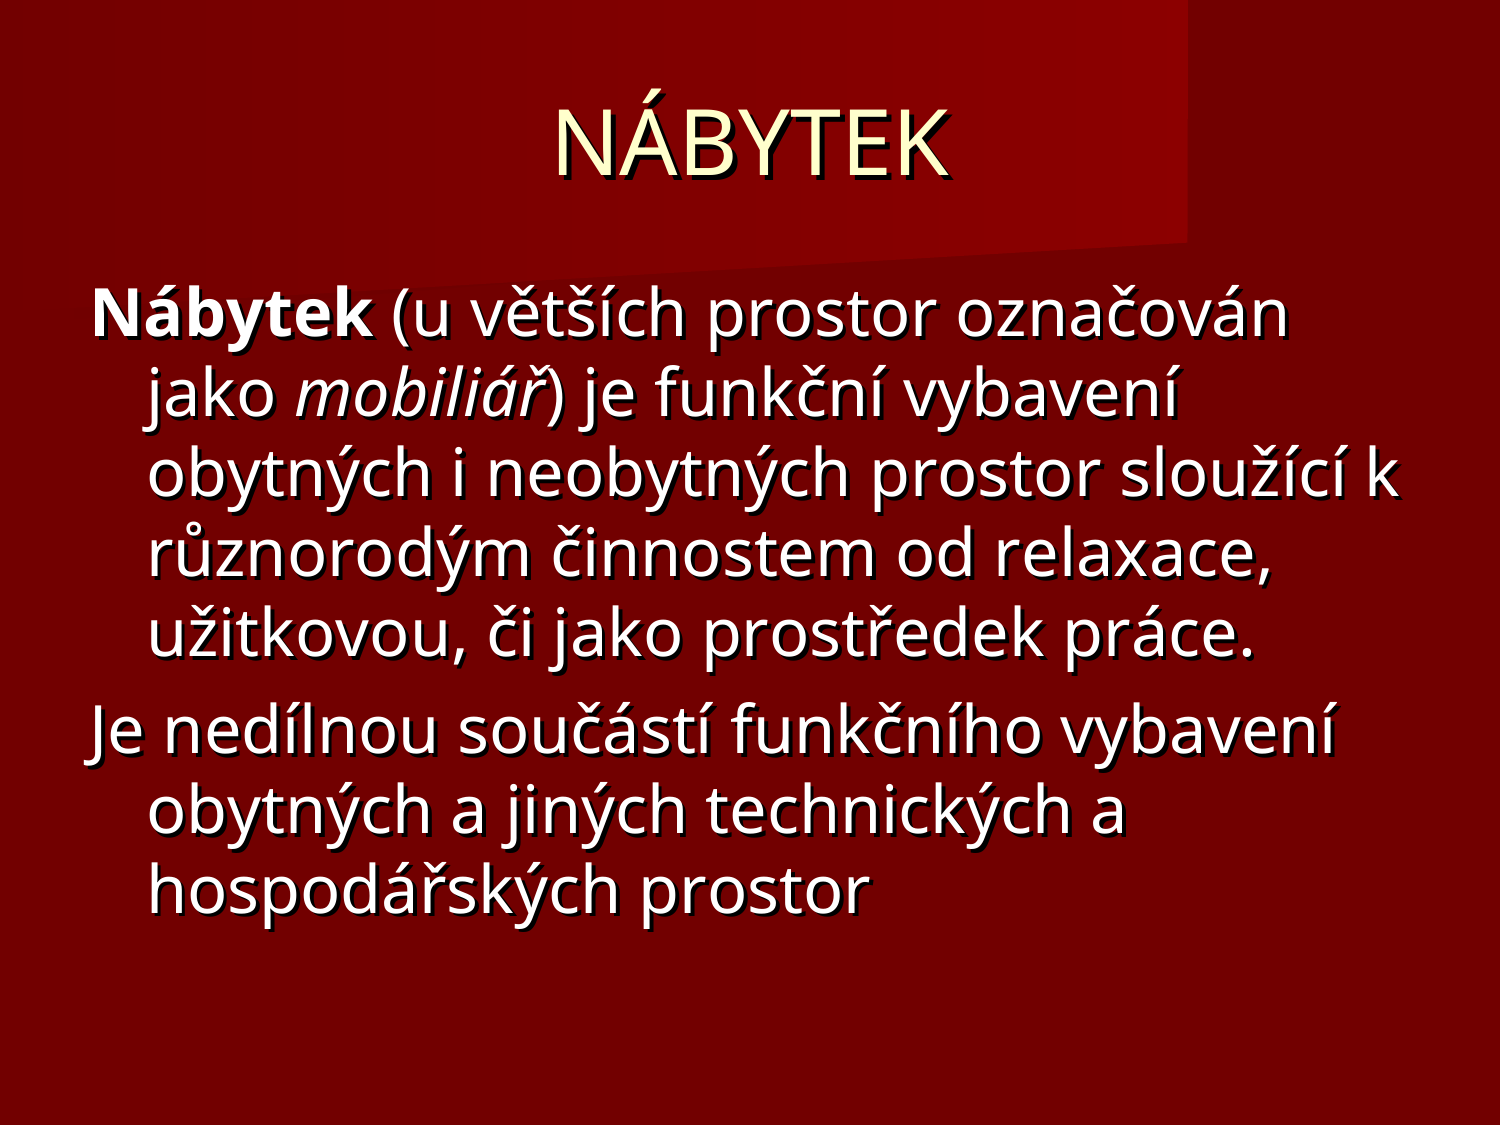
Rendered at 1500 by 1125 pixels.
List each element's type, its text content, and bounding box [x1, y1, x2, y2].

list Nábytek (u větších prostor označován jako mobiliář) je funkční vybavení obytných i neobytných prostor sloužící k různorodým činnostem od relaxace, užitkovou, či jako prostředek práce. Je nedílnou součástí funkčního vybavení obytných a jiných technických a hospodářských prostor [75, 262, 1426, 1001]
title NÁBYTEK [75, 45, 1426, 233]
